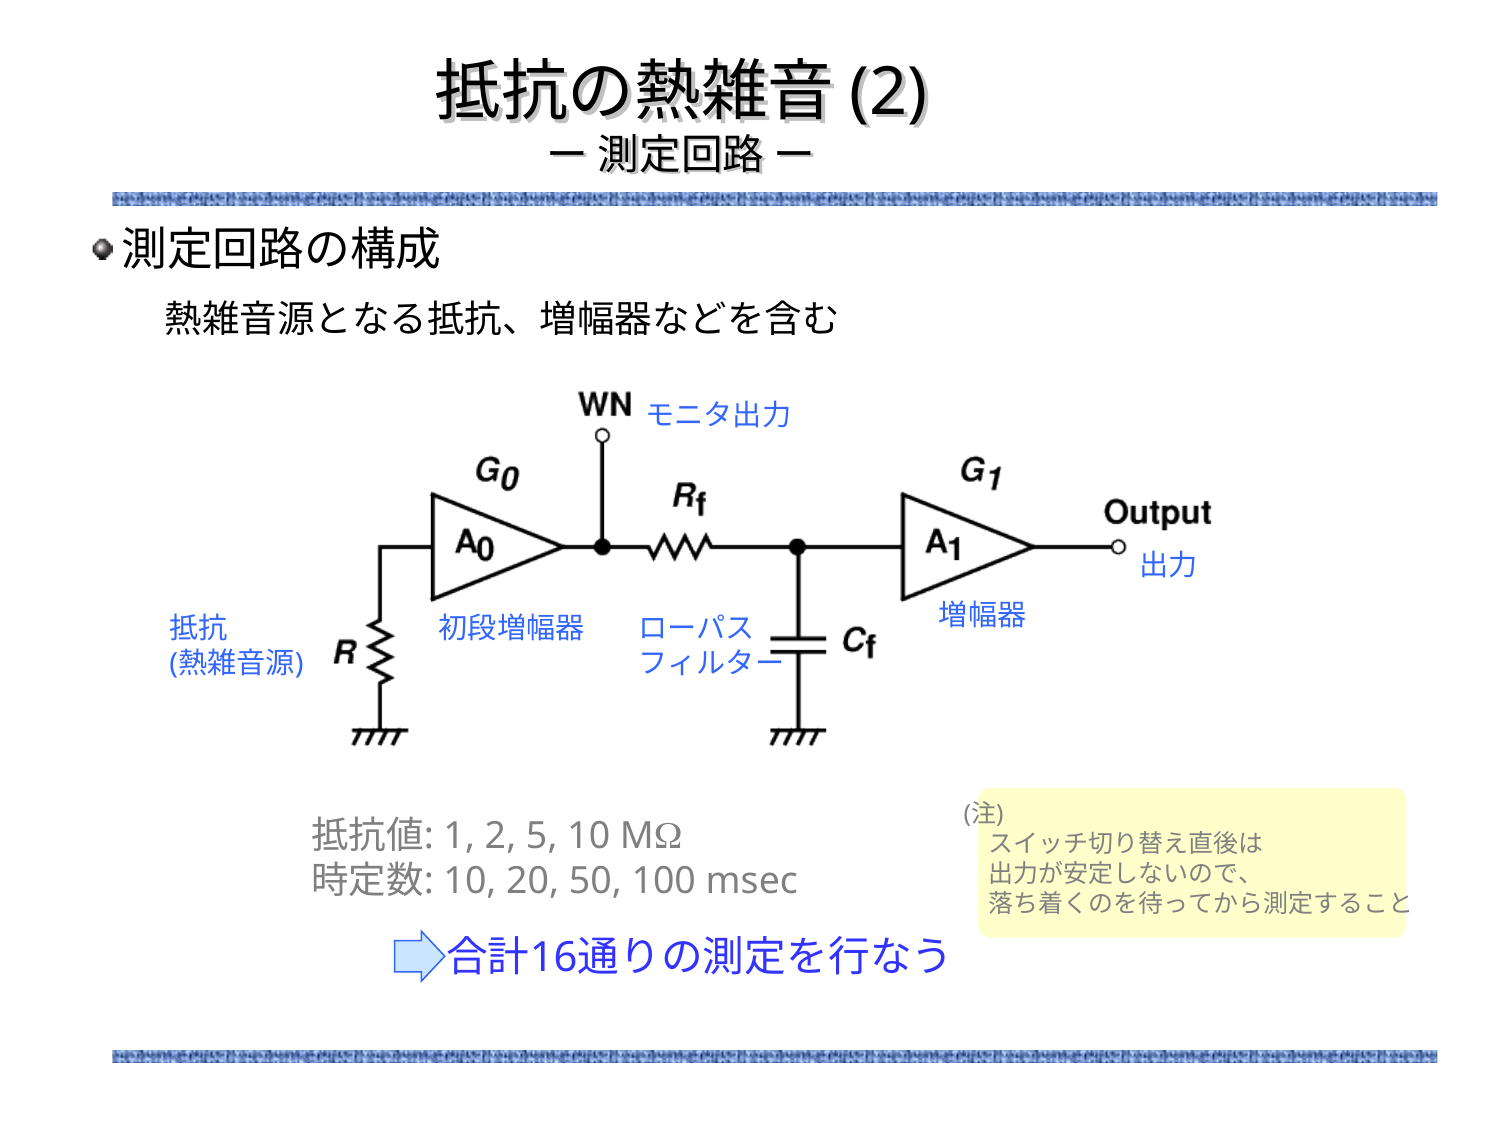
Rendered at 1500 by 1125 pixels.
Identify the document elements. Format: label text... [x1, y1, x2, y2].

text_box 抵抗 (熱雑音源) [154, 601, 319, 687]
text_box 出力 [1125, 538, 1214, 590]
text_box 抵抗値: 1, 2, 5, 10 M 時定数: 10, 20, 50, 100 msec [296, 803, 814, 909]
text_box 熱雑音源となる抵抗、増幅器などを含む [149, 287, 855, 348]
picture [112, 192, 1438, 206]
text_box 初段増幅器 [423, 601, 600, 652]
list 測定回路の構成 [74, 212, 1451, 1025]
text_box 合計16通りの測定を行なう [431, 922, 969, 988]
text_box ローパス フィルター [623, 601, 800, 687]
text_box 増幅器 [924, 589, 1042, 640]
text_box モニタ出力 [630, 388, 807, 440]
title 抵抗の熱雑音 (2) ー 測定回路 ー [137, 37, 1225, 188]
text_box (注) スイッチ切り替え直後は 出力が安定しないので、 落ち着くのを待ってから測定すること [948, 790, 1429, 926]
text_box [394, 931, 445, 982]
picture [112, 1050, 1438, 1063]
